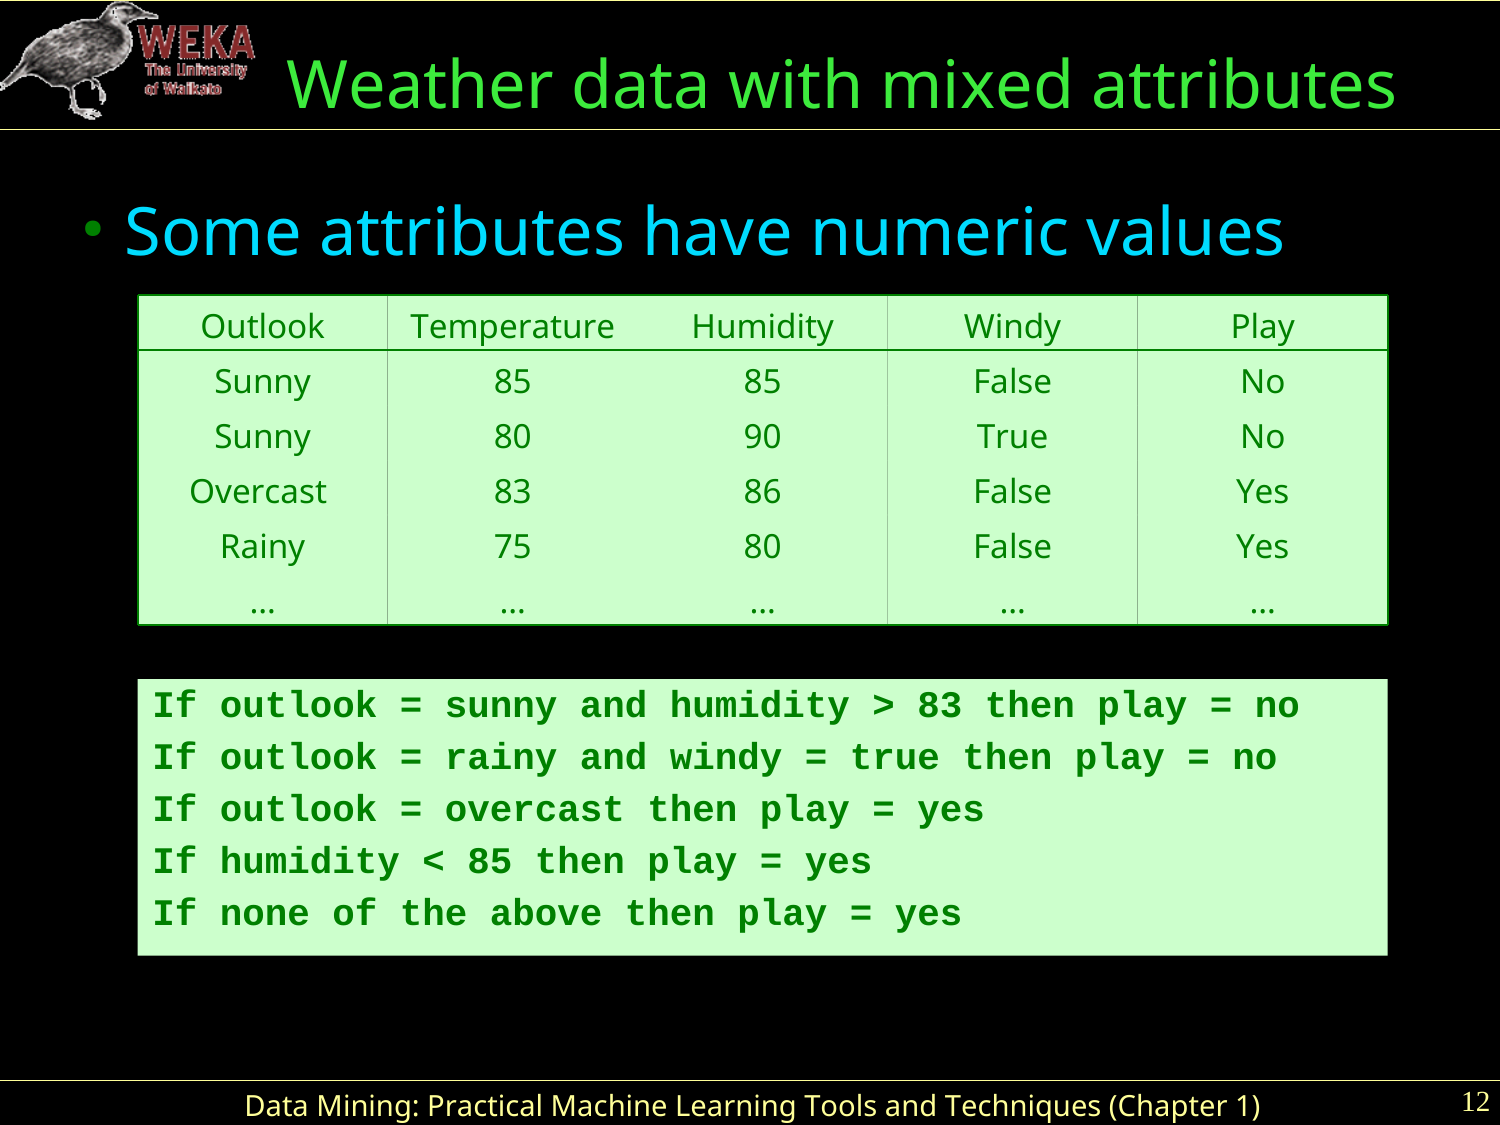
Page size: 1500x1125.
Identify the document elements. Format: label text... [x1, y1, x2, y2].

text_box Temperature [388, 296, 638, 349]
text_box False [888, 351, 1138, 406]
text_box Yes [1138, 461, 1387, 516]
text_box 85 [388, 351, 638, 406]
text_box False [888, 516, 1138, 570]
text_box Overcast [139, 461, 388, 516]
text_box 80 [388, 406, 638, 461]
list Some attributes have numeric values [67, 177, 1418, 1093]
text_box 80 [638, 516, 888, 570]
text_box 90 [638, 406, 888, 461]
text_box … [1138, 570, 1387, 624]
text_box Sunny [139, 406, 388, 461]
text_box … [388, 570, 638, 624]
text_box False [888, 461, 1138, 516]
text_box … [888, 570, 1138, 624]
picture [0, 1, 266, 129]
text_box 86 [638, 461, 888, 516]
text_box 75 [388, 516, 638, 570]
text_box Outlook [139, 296, 388, 349]
title Weather data with mixed attributes [271, 29, 1500, 178]
text_box … [139, 570, 388, 624]
text_box No [1138, 406, 1387, 461]
text_box 85 [638, 351, 888, 406]
text_box 83 [388, 461, 638, 516]
text_box Sunny [139, 351, 388, 406]
text_box If outlook = sunny and humidity > 83 then play = no If outlook = rainy and windy = true then play = no If outlook = overcast then play = yes If humidity < 85 then play = yes If none of the above then play = yes [137, 679, 1388, 956]
text_box Rainy [139, 516, 388, 570]
text_box Play [1138, 296, 1387, 349]
text_box … [638, 570, 888, 624]
text_box No [1138, 351, 1387, 406]
text_box True [888, 406, 1138, 461]
text_box Yes [1138, 516, 1387, 570]
text_box Windy [888, 296, 1138, 349]
text_box Humidity [638, 296, 888, 349]
